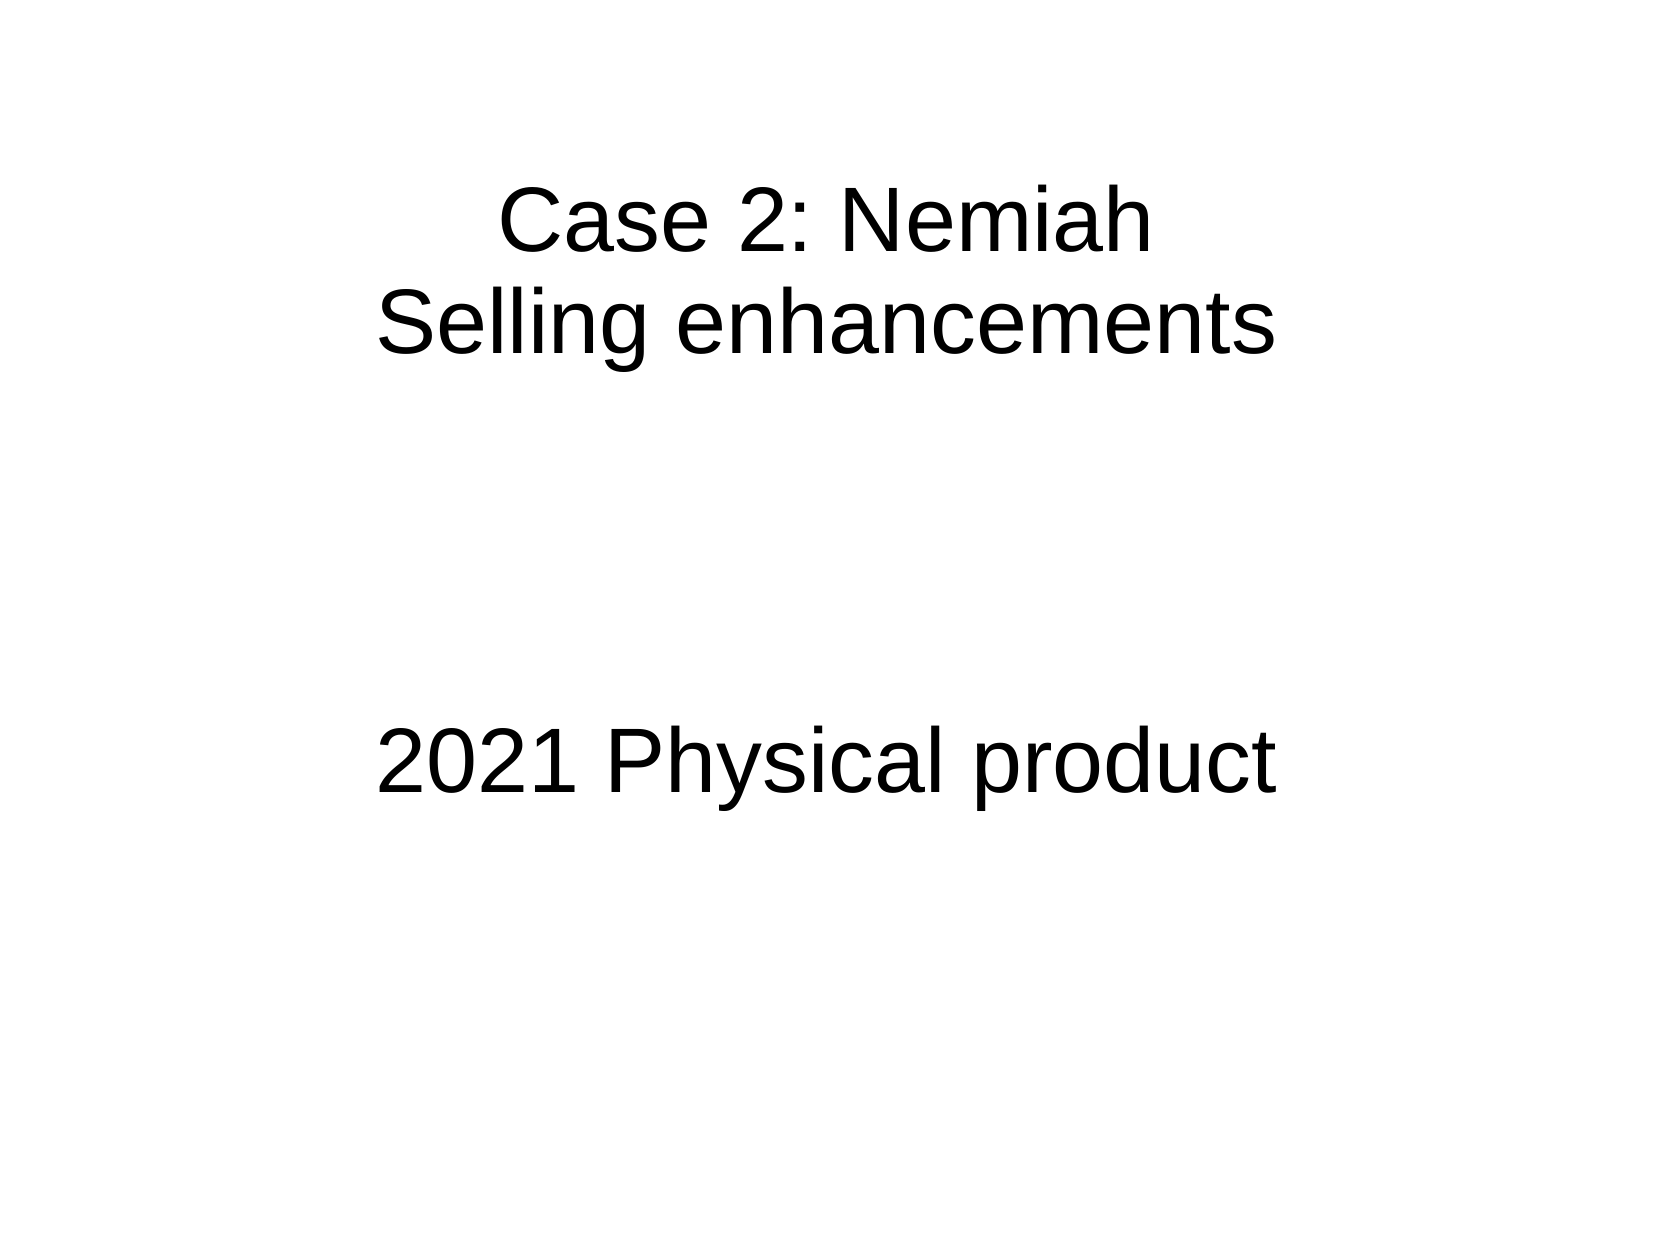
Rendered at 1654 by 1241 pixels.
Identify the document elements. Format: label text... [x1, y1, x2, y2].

title Case 2: Nemiah Selling enhancements [82, 167, 1571, 375]
title 2021 Physical product [82, 657, 1571, 865]
